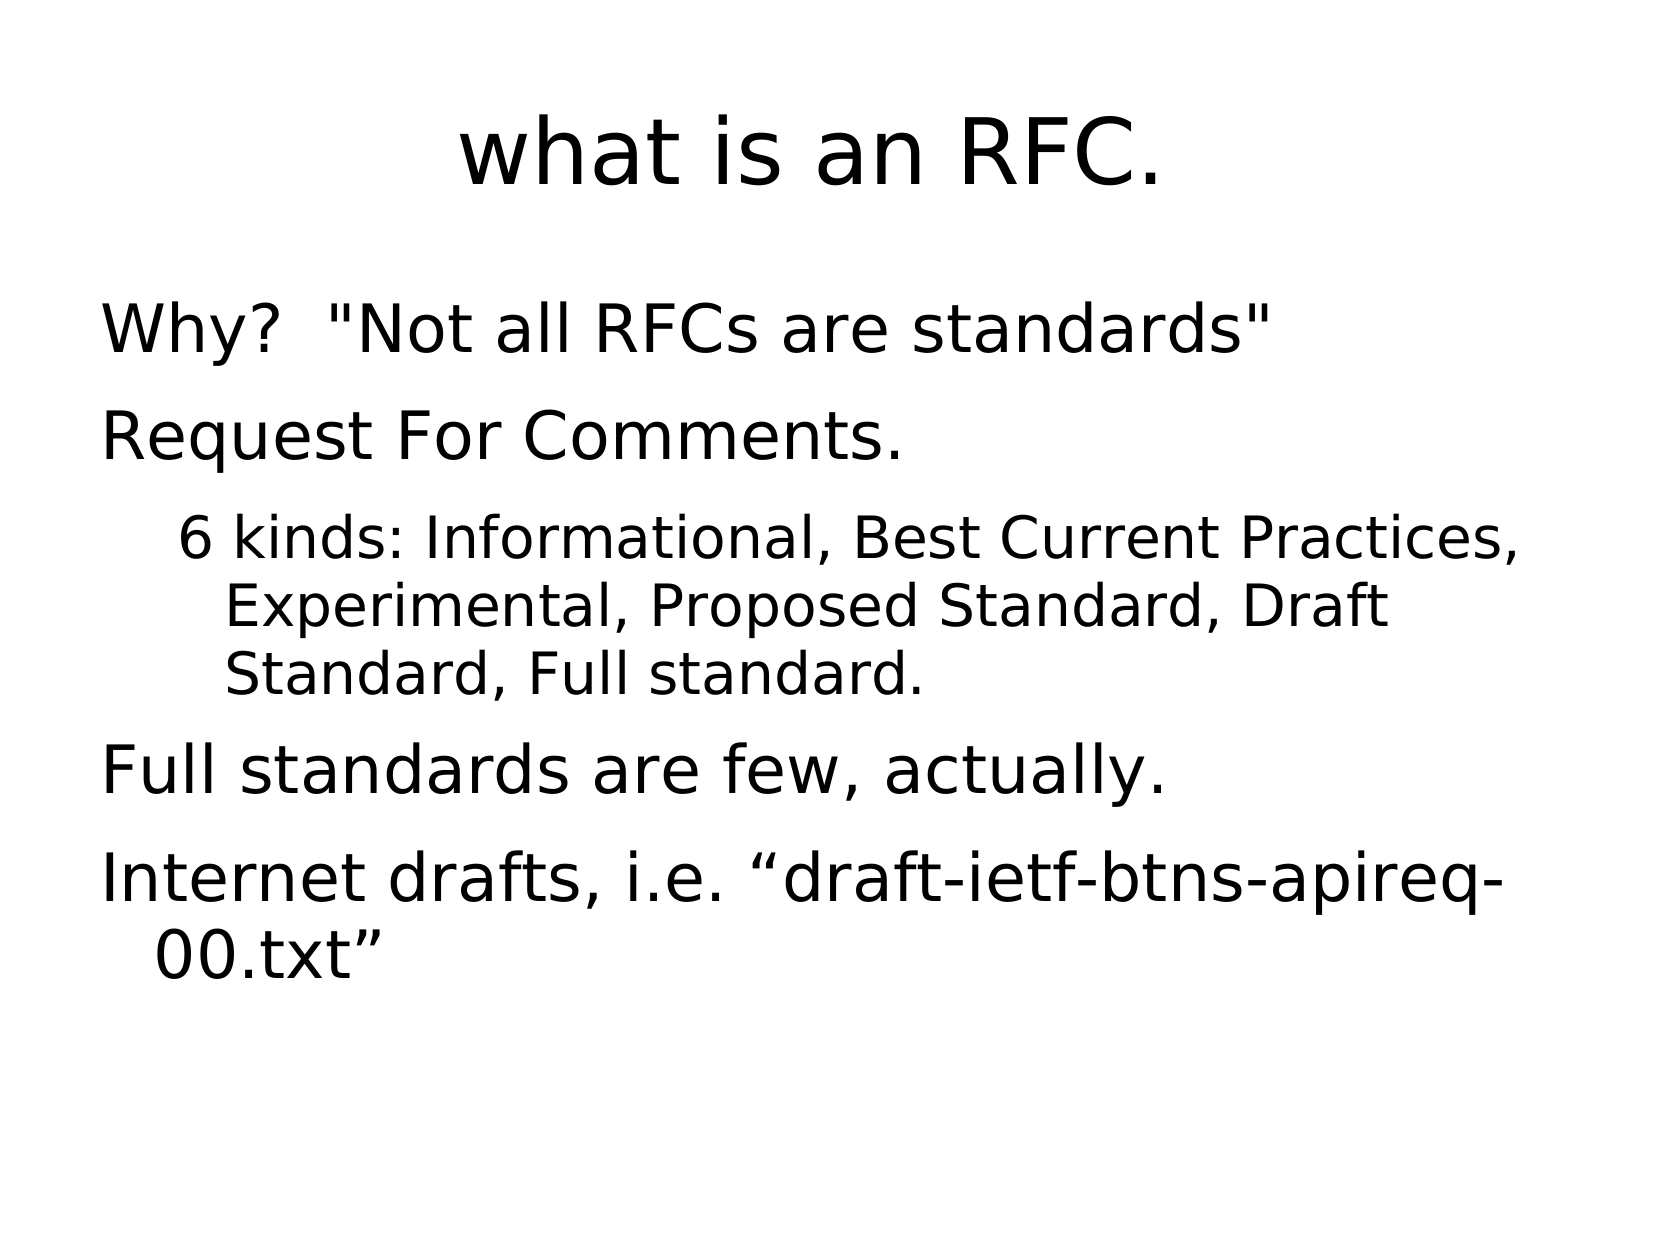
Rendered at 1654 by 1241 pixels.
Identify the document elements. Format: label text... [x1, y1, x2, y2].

list Why? "Not all RFCs are standards" Request For Comments. 6 kinds: Informational, Best Current Practices, Experimental, Proposed Standard, Draft Standard, Full standard. Full standards are few, actually. Internet drafts, i.e. “draft-ietf-btns-apireq-00.txt” [82, 290, 1571, 1094]
title what is an RFC. [82, 49, 1571, 257]
